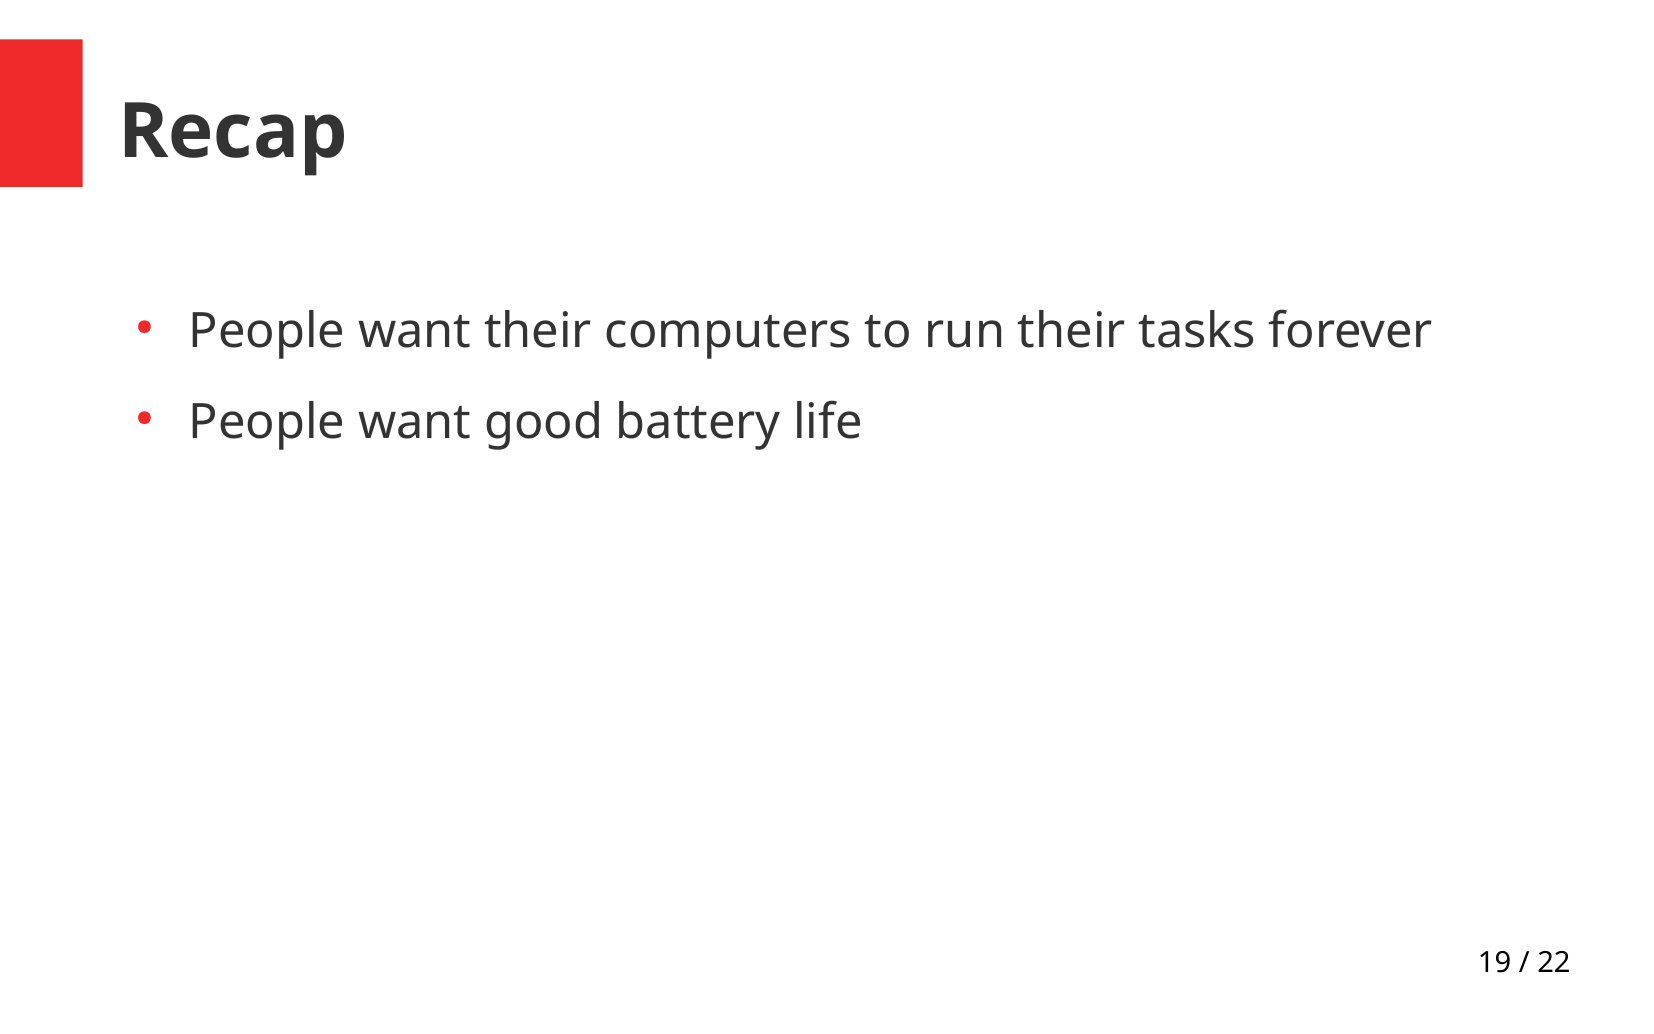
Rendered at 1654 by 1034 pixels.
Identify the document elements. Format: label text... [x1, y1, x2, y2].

list People want their computers to run their tasks forever People want good battery life [118, 295, 1536, 895]
title Recap [118, 41, 1571, 214]
